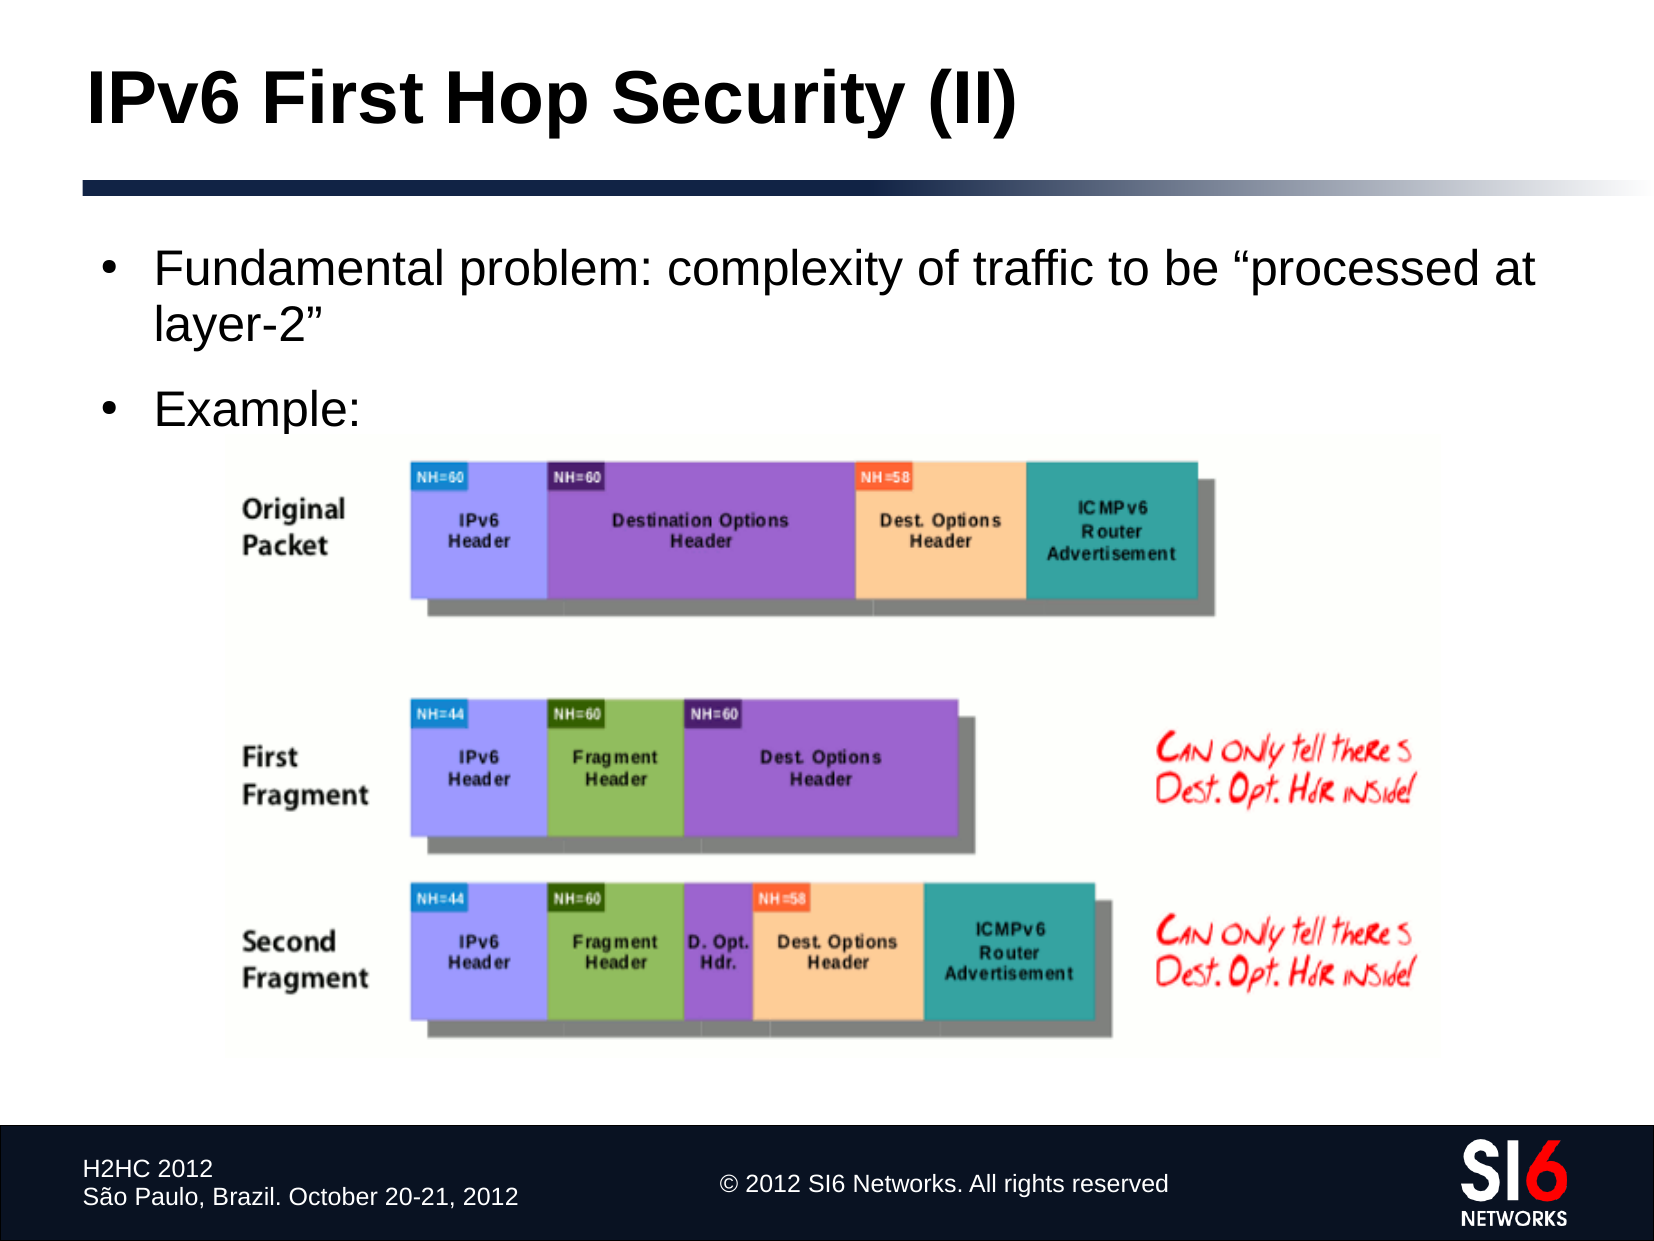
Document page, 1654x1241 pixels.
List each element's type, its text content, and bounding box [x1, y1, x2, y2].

title IPv6 First Hop Security (II) [86, 30, 1576, 166]
list Fundamental problem: complexity of traffic to be “processed at layer-2” Example: [82, 240, 1571, 1059]
picture [1461, 1139, 1567, 1226]
picture [225, 434, 1441, 1058]
